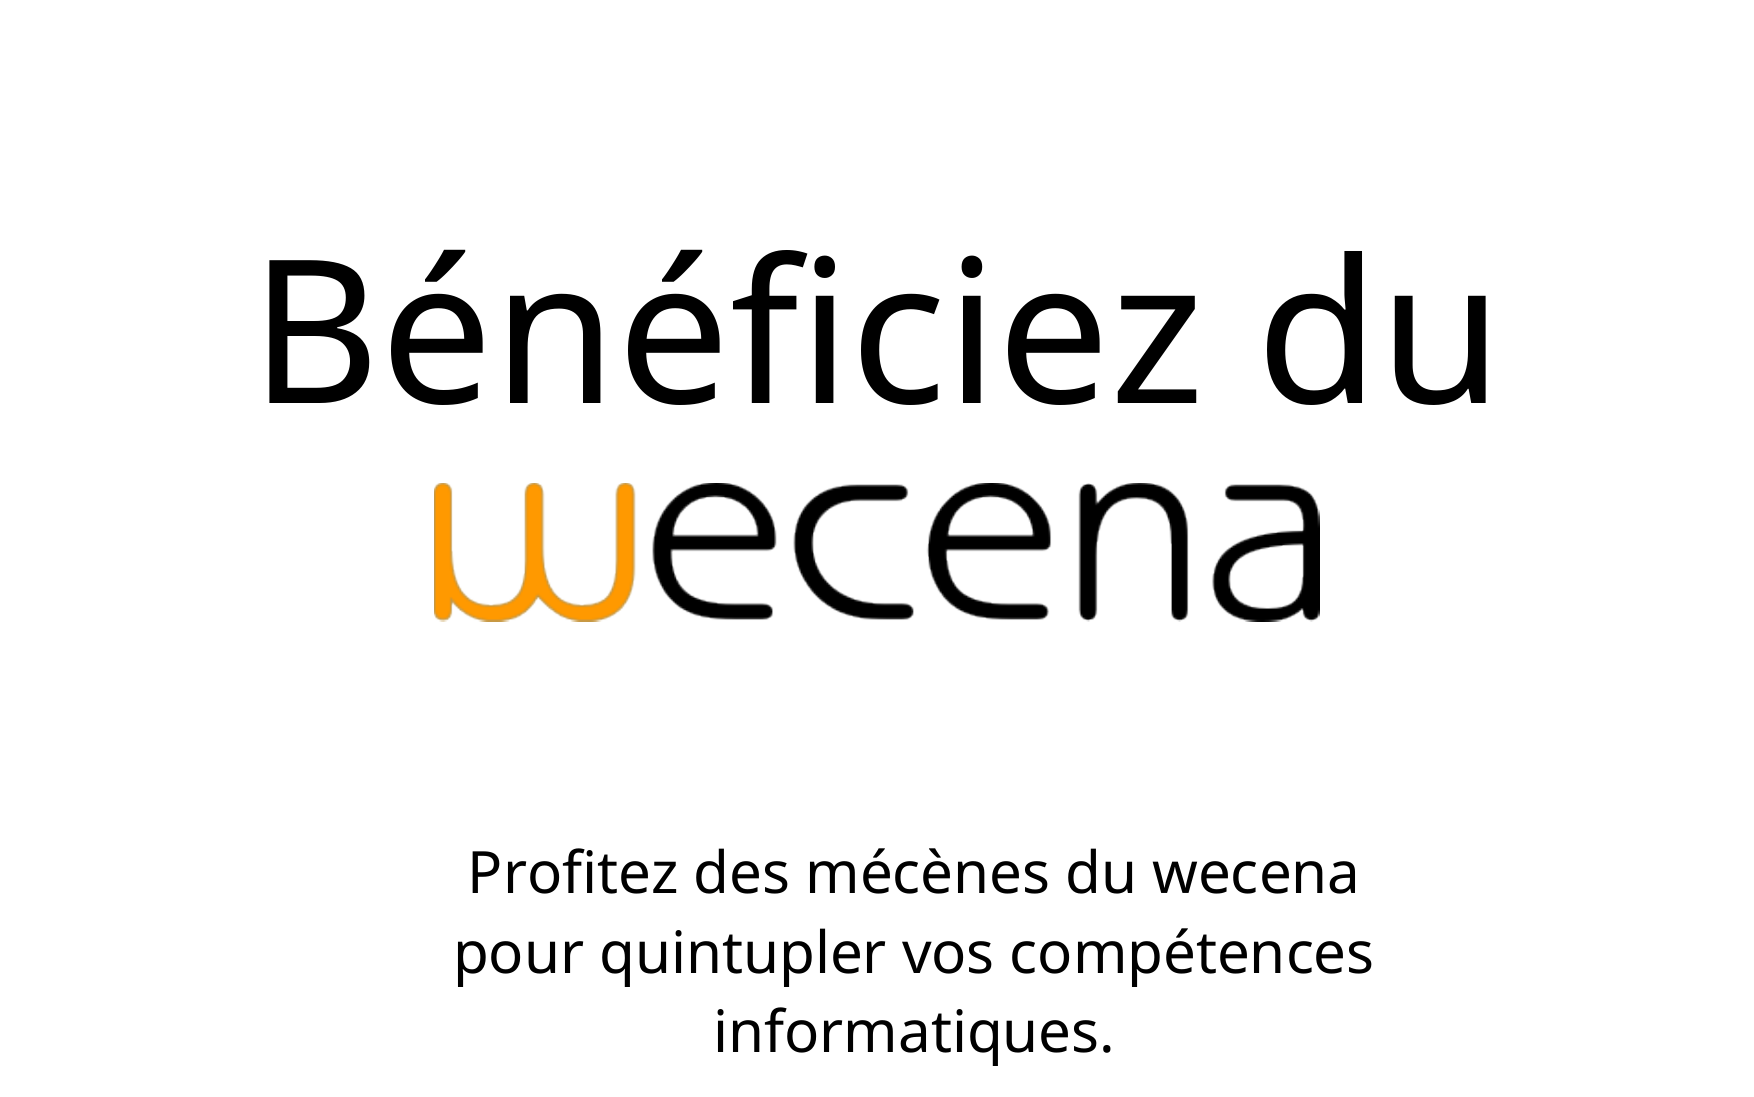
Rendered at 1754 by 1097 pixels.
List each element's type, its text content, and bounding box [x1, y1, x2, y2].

title Bénéficiez du [131, 198, 1623, 453]
picture [434, 483, 1320, 622]
subtitle Profitez des mécènes du wecena pour quintupler vos compétences informatiques. [262, 823, 1491, 1048]
